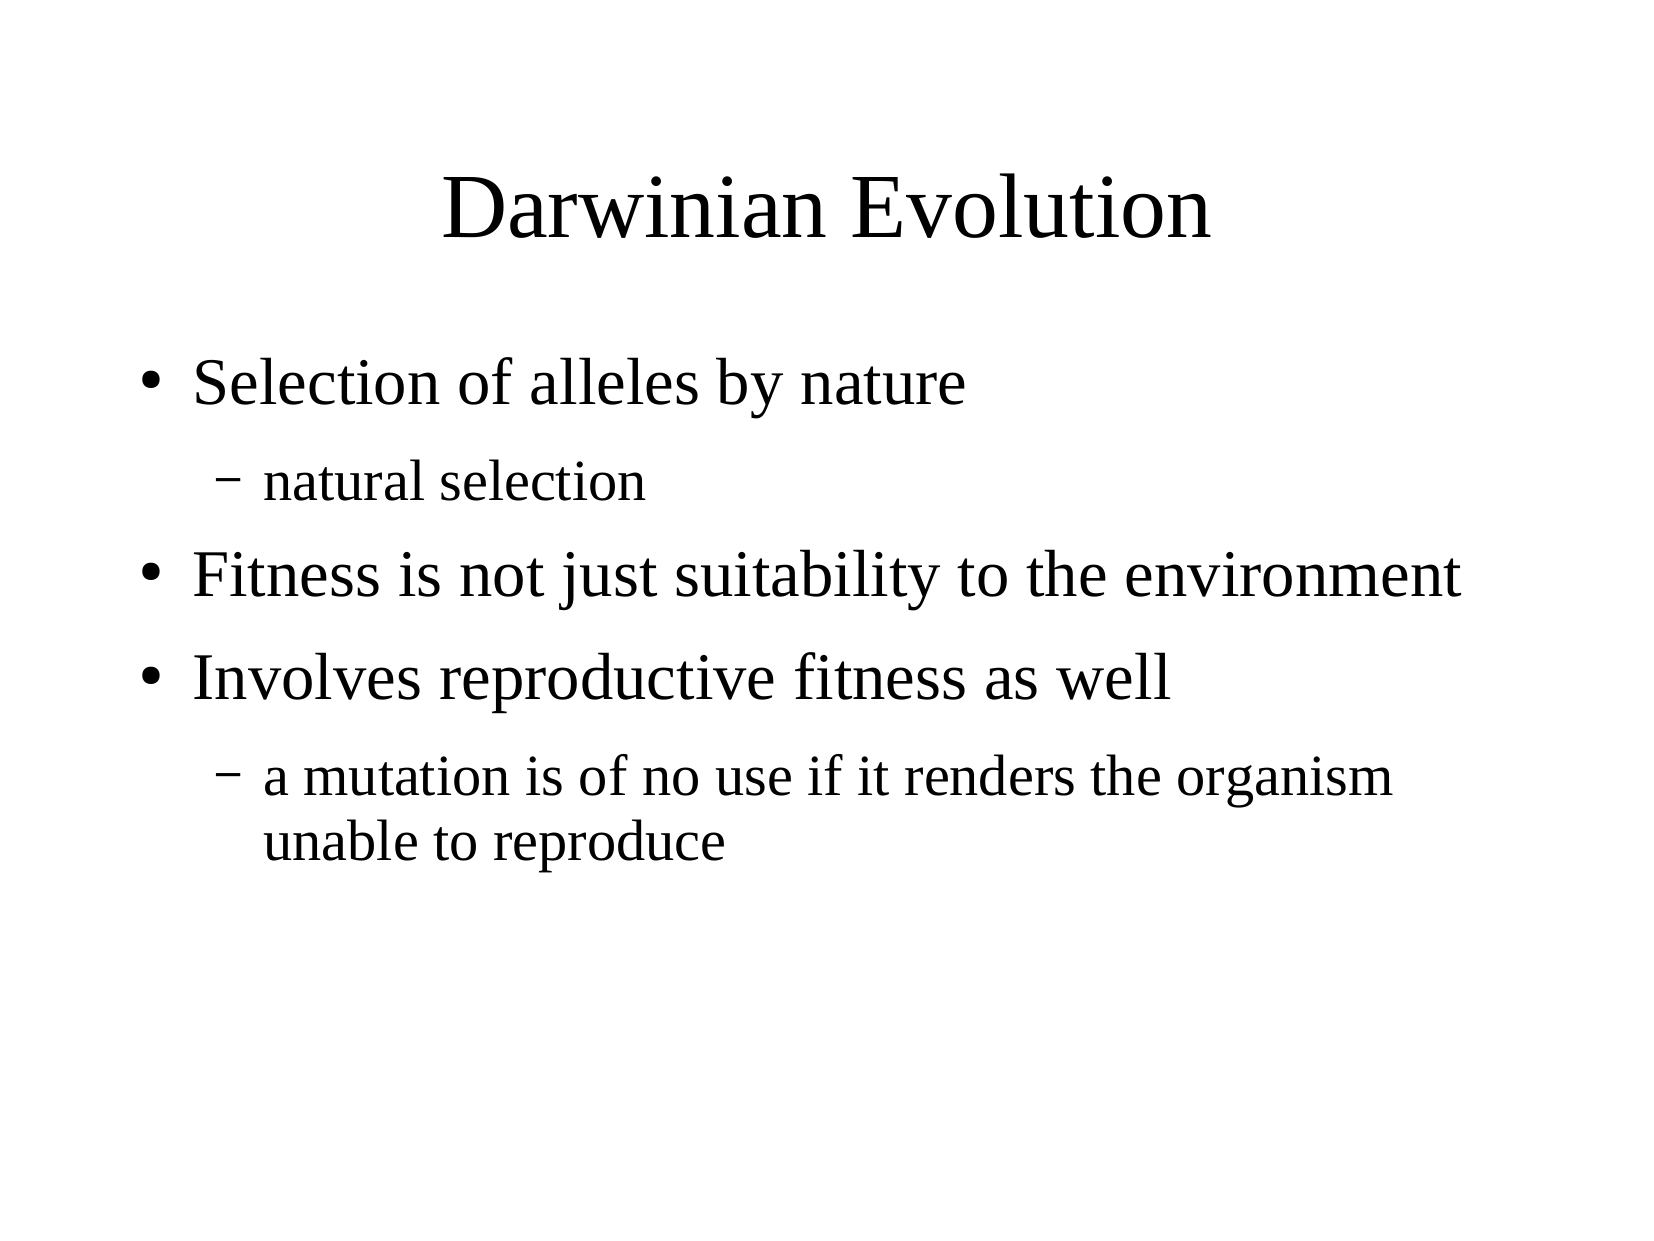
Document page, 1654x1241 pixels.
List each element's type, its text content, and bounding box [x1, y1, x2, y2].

title Darwinian Evolution [121, 102, 1534, 311]
list Selection of alleles by nature natural selection Fitness is not just suitability to the environment Involves reproductive fitness as well a mutation is of no use if it renders the organism unable to reproduce [121, 344, 1534, 1127]
